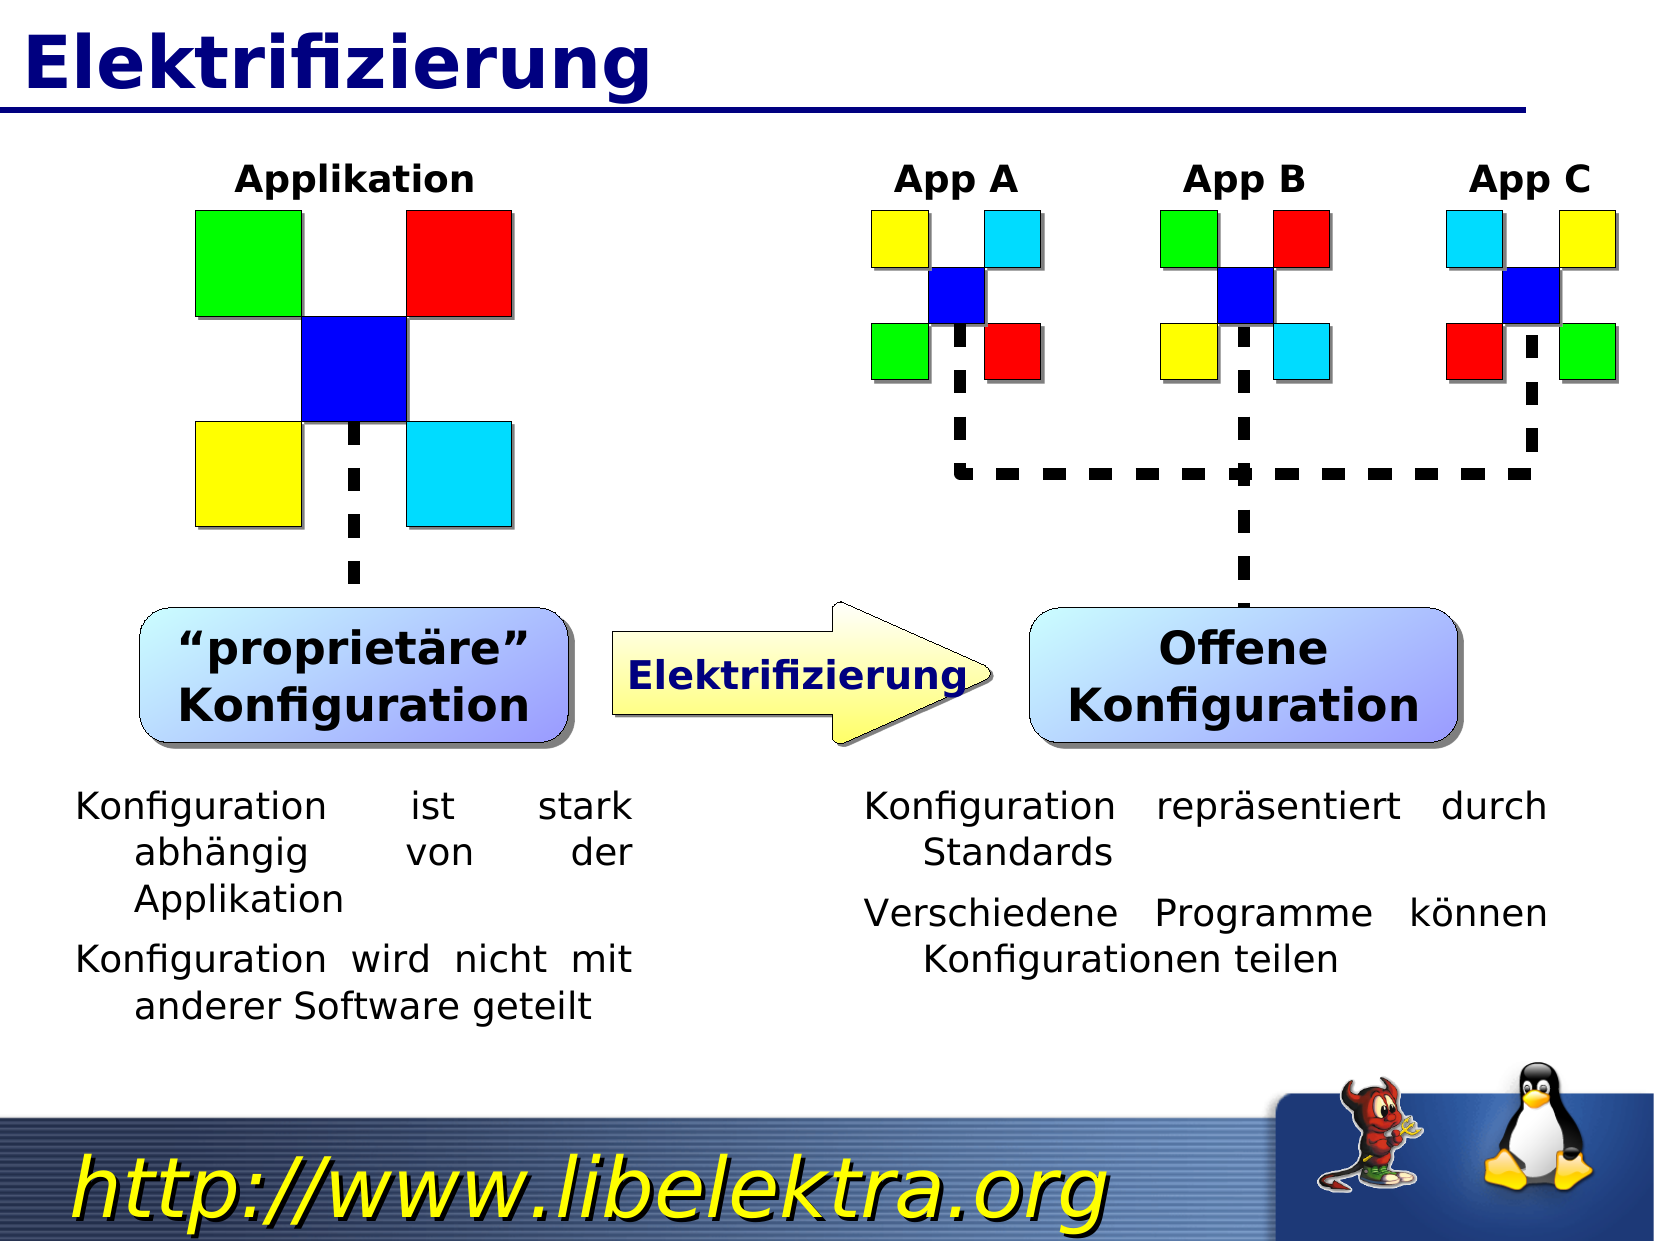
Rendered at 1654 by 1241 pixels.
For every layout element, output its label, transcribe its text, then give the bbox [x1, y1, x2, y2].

text_box [195, 210, 512, 527]
picture [0, 1061, 1654, 1241]
text_box [612, 601, 949, 744]
text_box “proprietäre” Konfiguration [139, 607, 569, 743]
text_box App A [893, 154, 1019, 199]
text_box App B [1182, 154, 1308, 199]
text_box App C [1468, 154, 1592, 199]
text_box [1160, 210, 1330, 380]
text_box Offene Konfiguration [1029, 607, 1458, 743]
text_box [1446, 210, 1616, 380]
text_box Elektrifizierung [22, 14, 1611, 111]
text_box Elektrifizierung [626, 649, 971, 696]
text_box [971, 659, 991, 687]
text_box Applikation [234, 154, 477, 199]
text_box [871, 210, 1041, 380]
list Konfiguration ist stark abhängig von der Applikation Konfiguration wird nicht mit anderer Software geteilt [60, 773, 648, 1080]
list Konfiguration repräsentiert durch Standards Verschiedene Programme können Konfigurationen teilen [848, 773, 1564, 1094]
